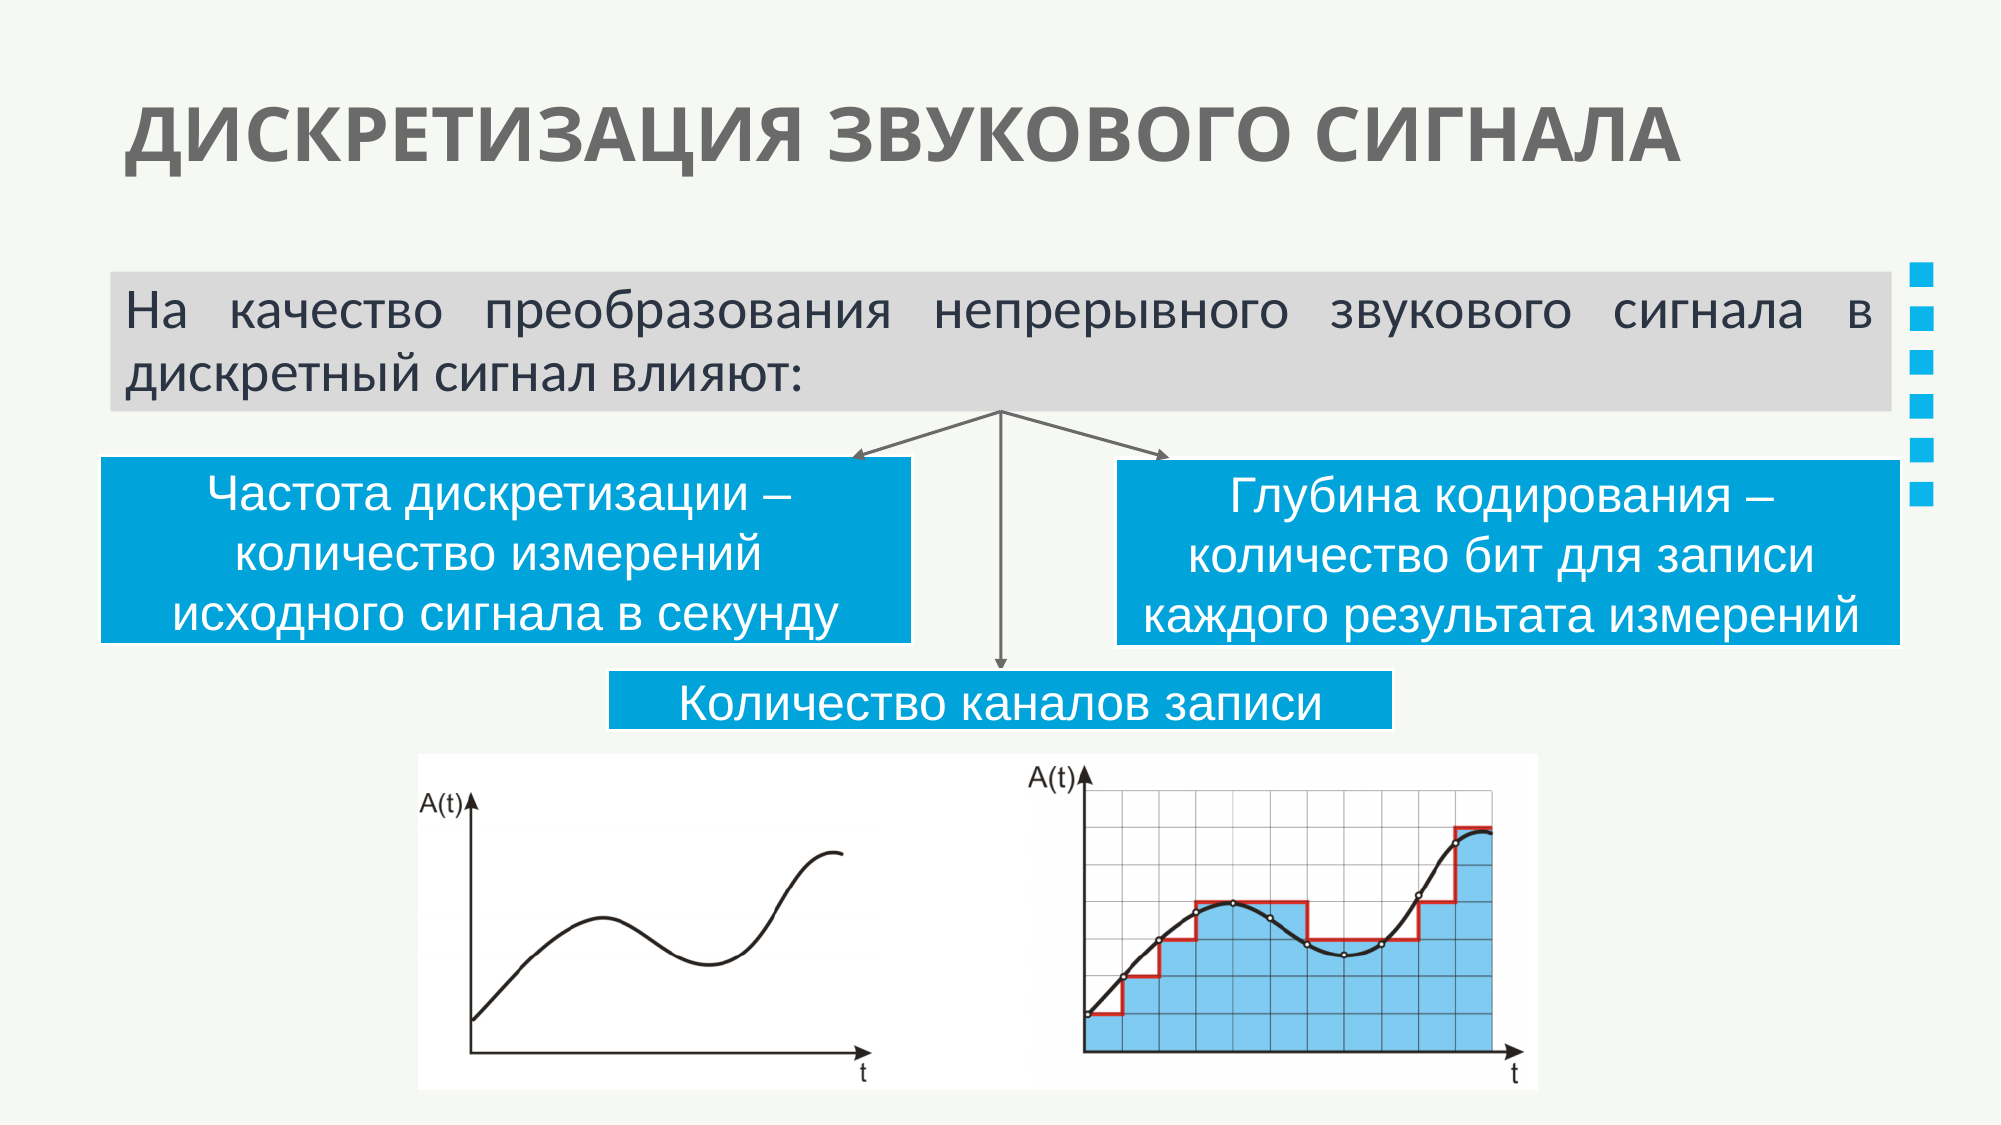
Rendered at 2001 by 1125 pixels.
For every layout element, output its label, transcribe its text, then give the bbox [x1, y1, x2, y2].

title ДИСКРЕТИЗАЦИЯ ЗВУКОВОГО СИГНАЛА [110, 67, 1892, 208]
list На качество преобразования непрерывного звукового сигнала в дискретный сигнал влияют: [110, 271, 1892, 412]
text_box Частота дискретизации – количество измерений исходного сигнала в секунду [99, 455, 913, 645]
text_box Количество каналов записи [607, 669, 1394, 731]
picture [418, 754, 1538, 1090]
text_box Глубина кодирования – количество бит для записи каждого результата измерений [1115, 458, 1902, 648]
